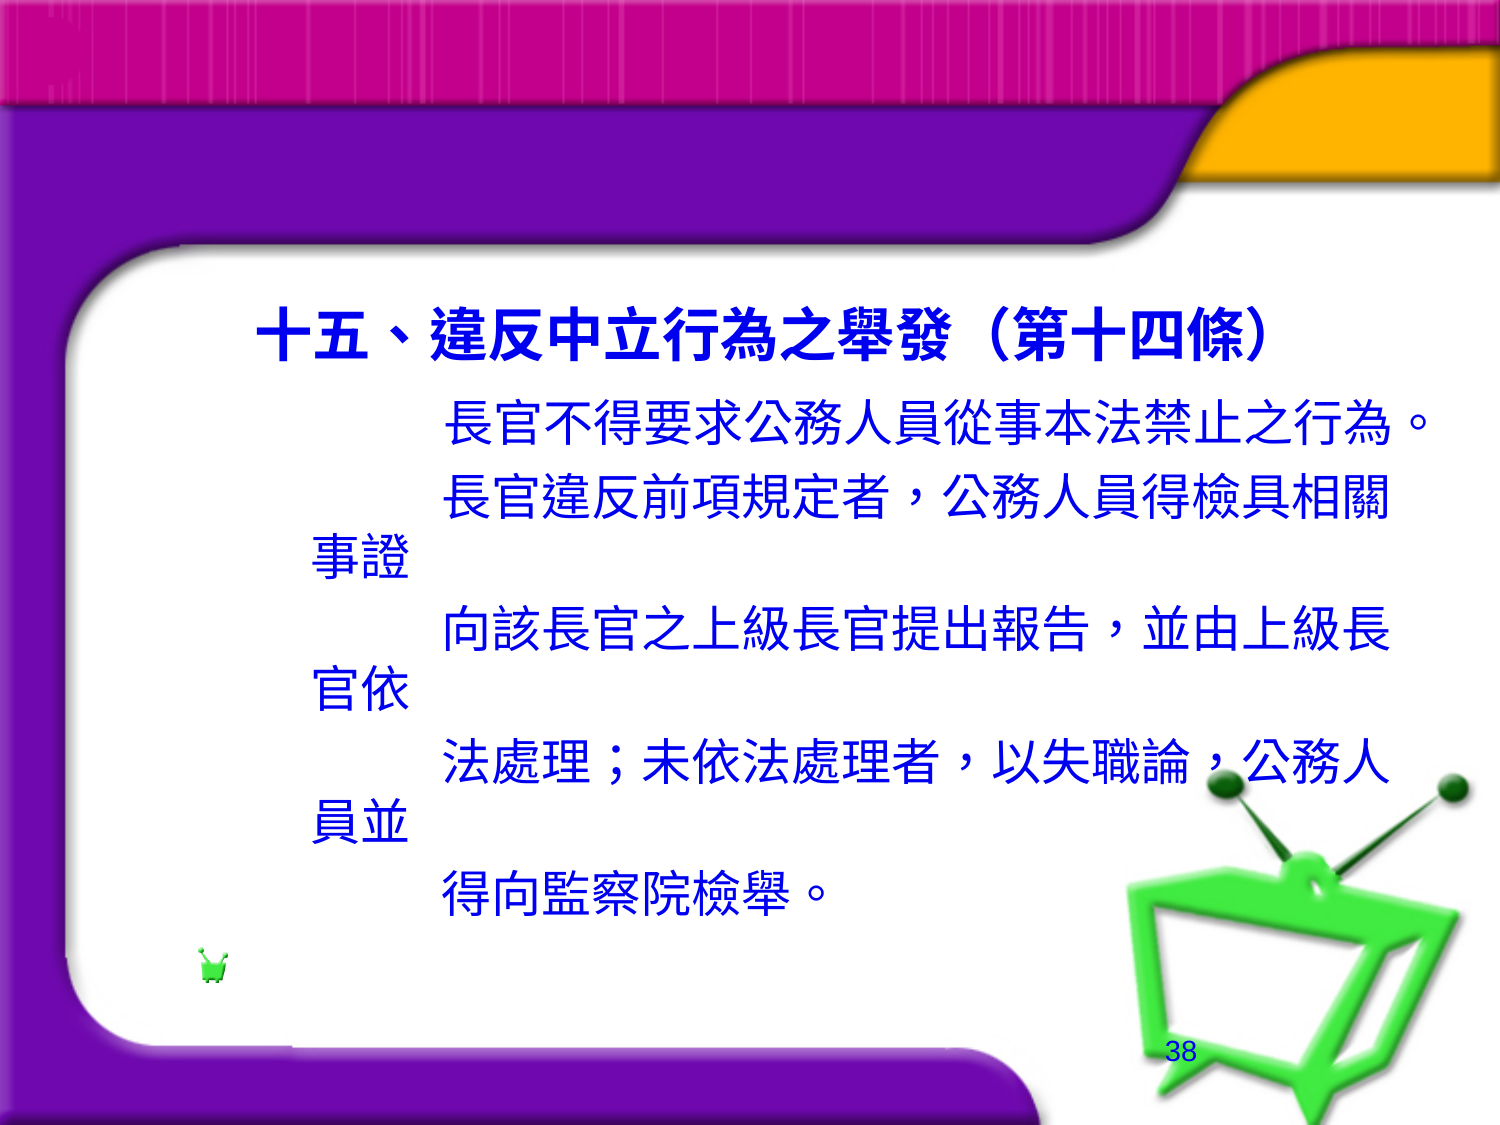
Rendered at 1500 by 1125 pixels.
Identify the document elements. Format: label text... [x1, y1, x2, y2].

text_box [1149, 1025, 1463, 1101]
list 十五、違反中立行為之舉發（第十四條） 長官不得要求公務人員從事本法禁止之行為。 長官違反前項規定者，公務人員得檢具相關事證 向該長官之上級長官提出報告，並由上級長官依 法處理；未依法處理者，以失職論，公務人員並 得向監察院檢舉。 [183, 290, 1446, 979]
